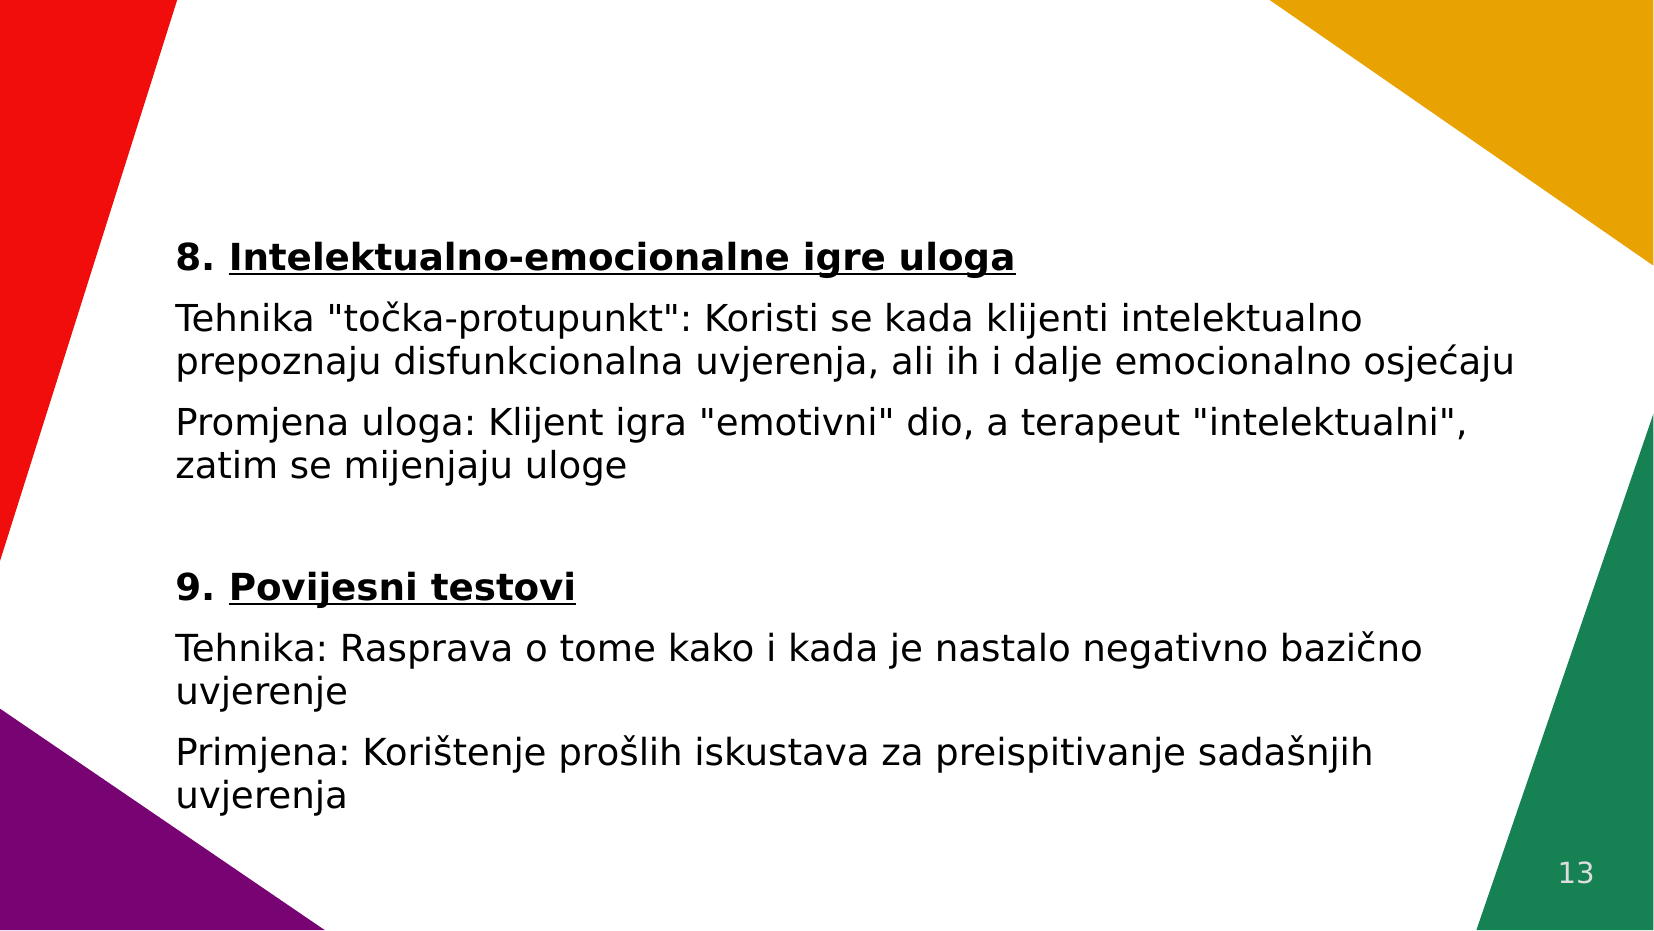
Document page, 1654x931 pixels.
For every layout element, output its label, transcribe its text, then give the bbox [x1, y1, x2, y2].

list 8. Intelektualno-emocionalne igre uloga Tehnika "točka-protupunkt": Koristi se kada klijenti intelektualno prepoznaju disfunkcionalna uvjerenja, ali ih i dalje emocionalno osjećaju Promjena uloga: Klijent igra "emotivni" dio, a terapeut "intelektualni", zatim se mijenjaju uloge 9. Povijesni testovi Tehnika: Rasprava o tome kako i kada je nastalo negativno bazično uvjerenje Primjena: Korištenje prošlih iskustava za preispitivanje sadašnjih uvjerenja [118, 236, 1536, 827]
